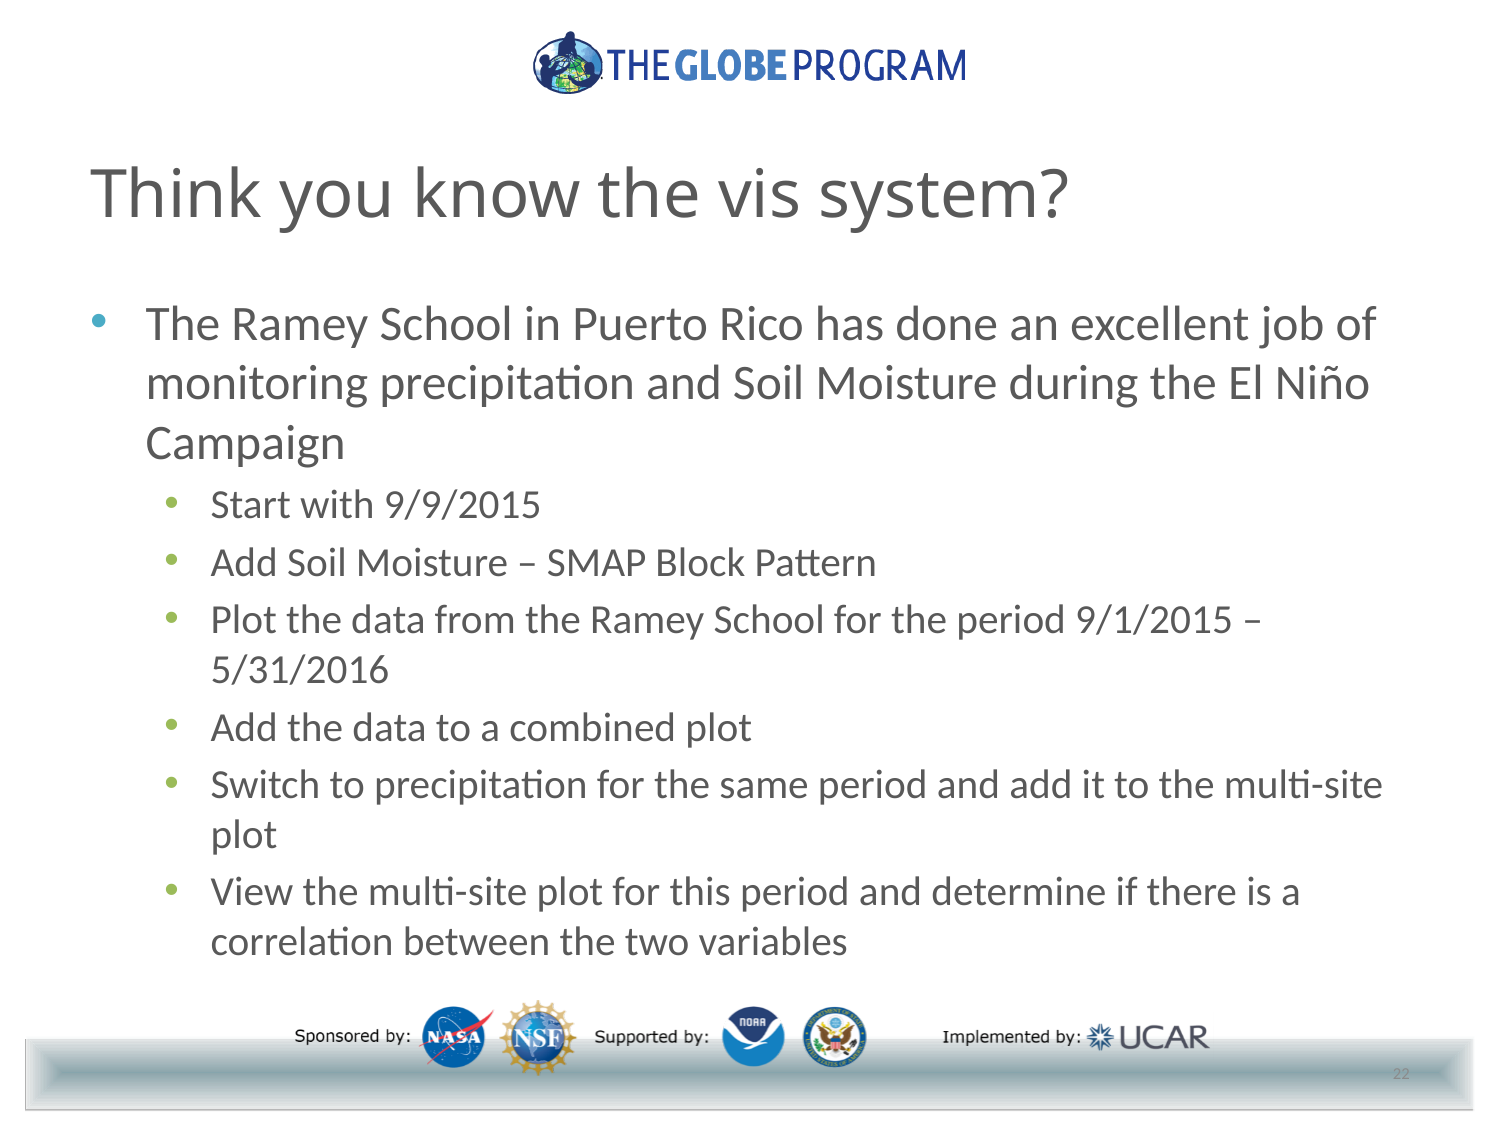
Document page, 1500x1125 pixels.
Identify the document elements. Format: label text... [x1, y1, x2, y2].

picture [262, 1000, 1238, 1085]
title Think you know the vis system? [75, 119, 1425, 263]
slide_number <number> [1074, 1042, 1425, 1103]
list The Ramey School in Puerto Rico has done an excellent job of monitoring precipitation and Soil Moisture during the El Niño Campaign Start with 9/9/2015 Add Soil Moisture – SMAP Block Pattern Plot the data from the Ramey School for the period 9/1/2015 – 5/31/2016 Add the data to a combined plot Switch to precipitation for the same period and add it to the multi-site plot View the multi-site plot for this period and determine if there is a correlation between the two variables [75, 283, 1425, 979]
picture [526, 24, 975, 100]
